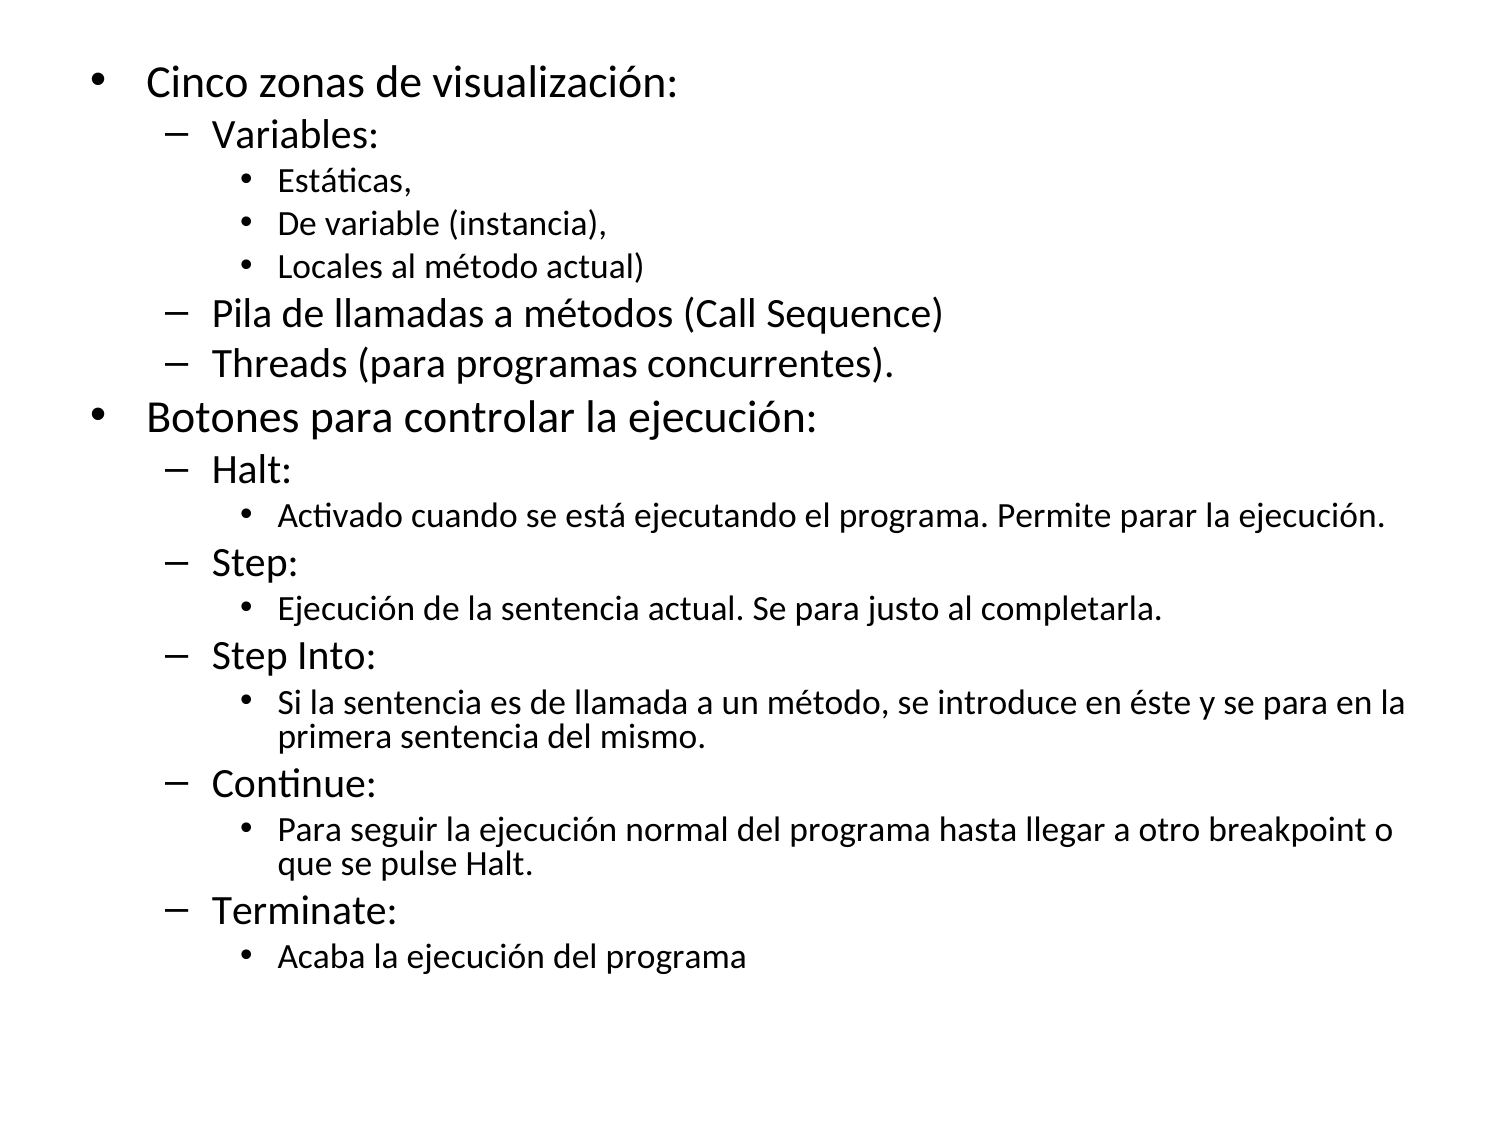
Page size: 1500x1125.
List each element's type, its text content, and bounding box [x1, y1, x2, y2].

list Cinco zonas de visualización: Variables: Estáticas, De variable (instancia), Locales al método actual) Pila de llamadas a métodos (Call Sequence) Threads (para programas concurrentes). Botones para controlar la ejecución: Halt: Activado cuando se está ejecutando el programa. Permite parar la ejecución. Step: Ejecución de la sentencia actual. Se para justo al completarla. Step Into: Si la sentencia es de llamada a un método, se introduce en éste y se para en la primera sentencia del mismo. Continue: Para seguir la ejecución normal del programa hasta llegar a otro breakpoint o que se pulse Halt. Terminate: Acaba la ejecución del programa [75, 54, 1426, 1083]
